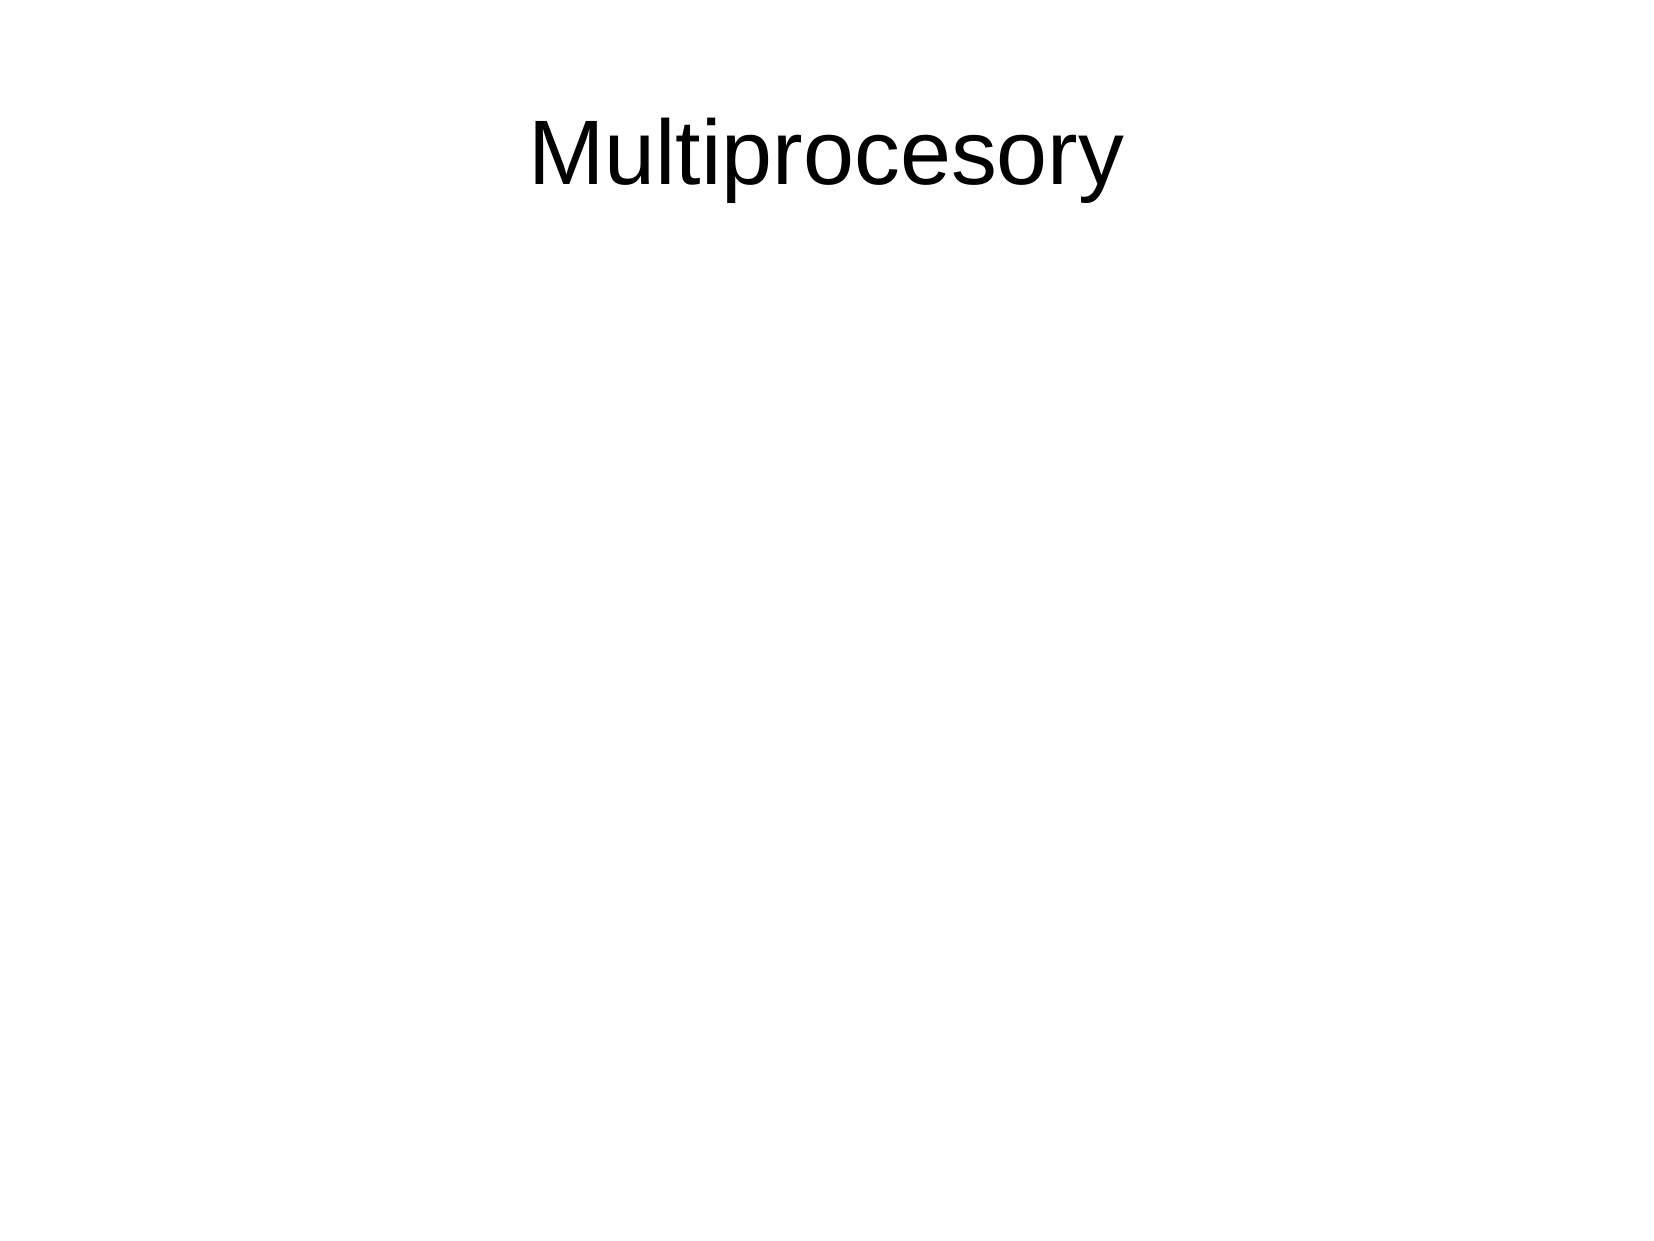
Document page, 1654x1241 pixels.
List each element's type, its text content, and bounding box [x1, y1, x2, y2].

title Multiprocesory [82, 49, 1571, 257]
